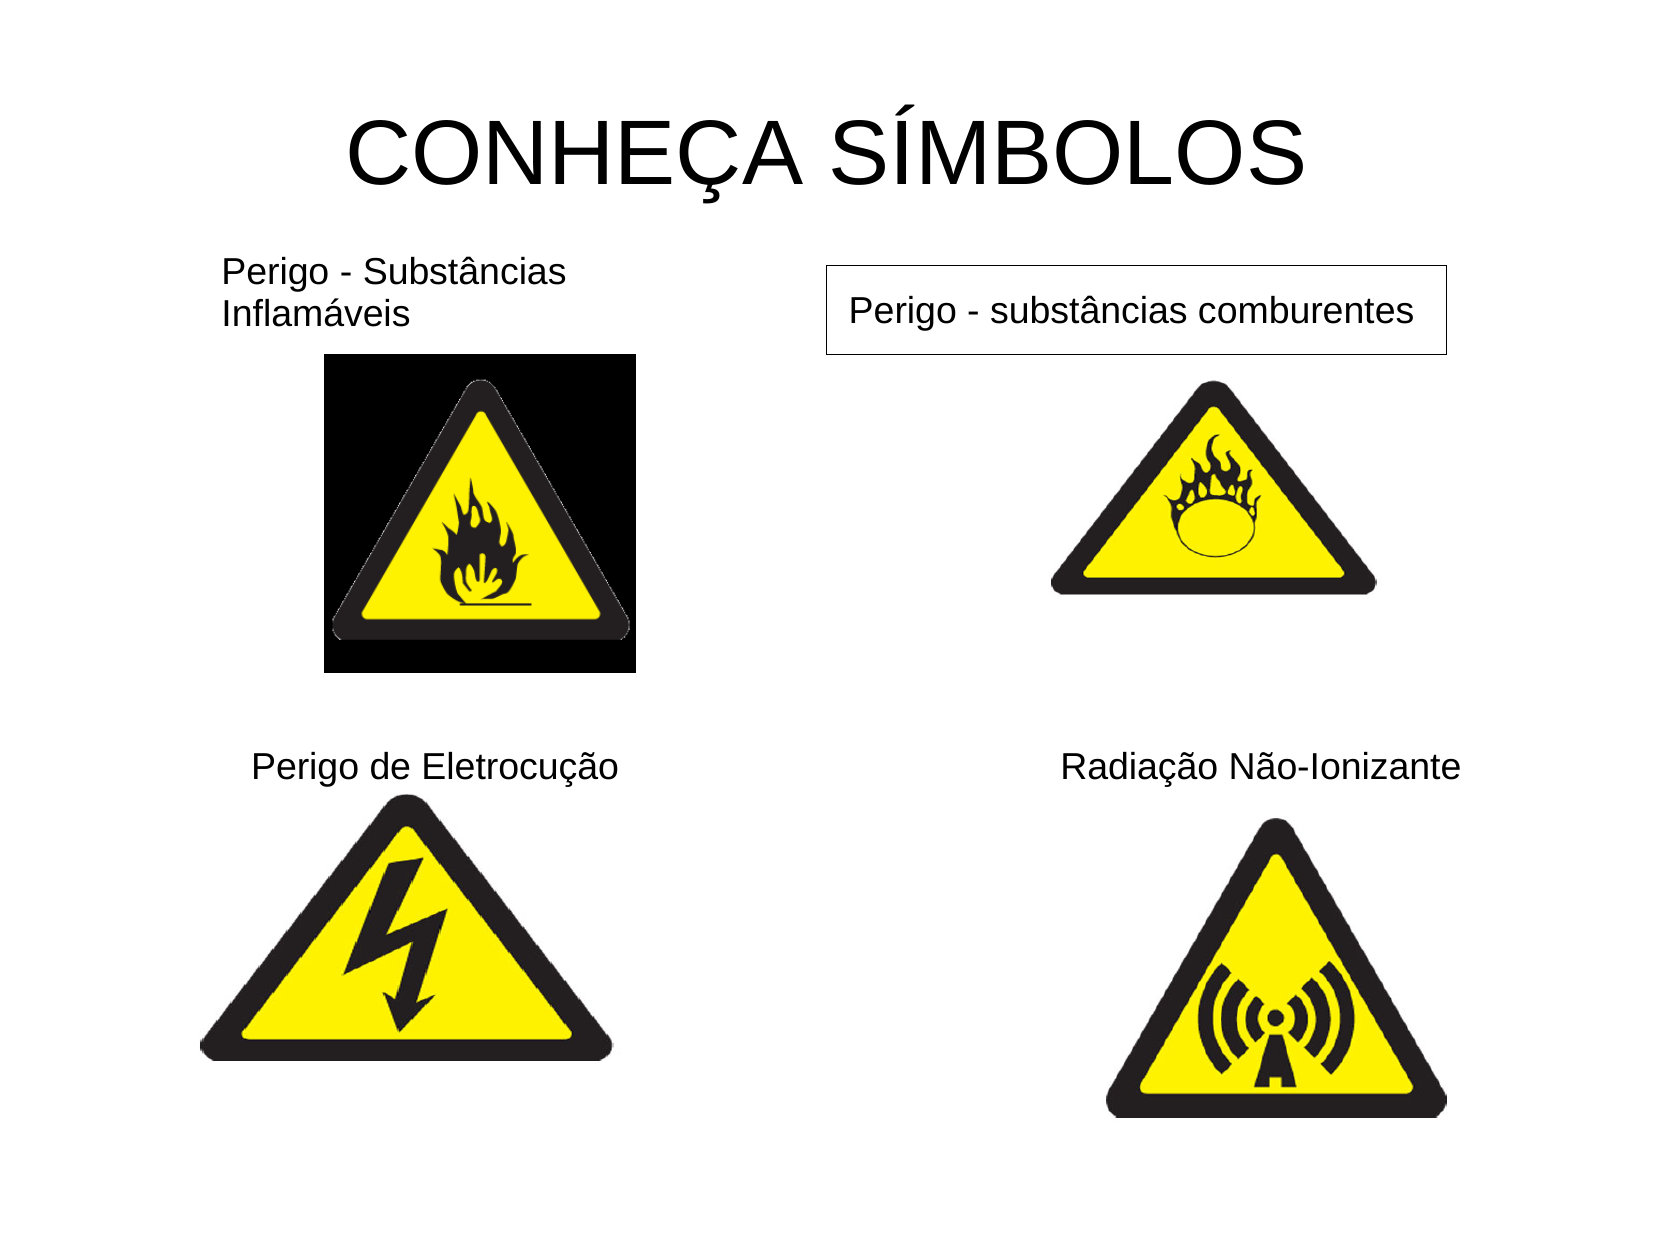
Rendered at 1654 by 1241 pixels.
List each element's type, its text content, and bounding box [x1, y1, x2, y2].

title CONHEÇA SÍMBOLOS [82, 56, 1571, 250]
text_box Perigo - Substâncias Inflamáveis [206, 242, 739, 342]
picture [324, 354, 636, 673]
picture [1092, 796, 1448, 1152]
text_box Radiação Não-Ionizante [1045, 738, 1477, 796]
text_box Perigo de Eletrocução [236, 738, 739, 796]
picture [190, 767, 621, 1093]
picture [1040, 355, 1388, 621]
text_box Perigo - substâncias comburentes [826, 265, 1447, 355]
